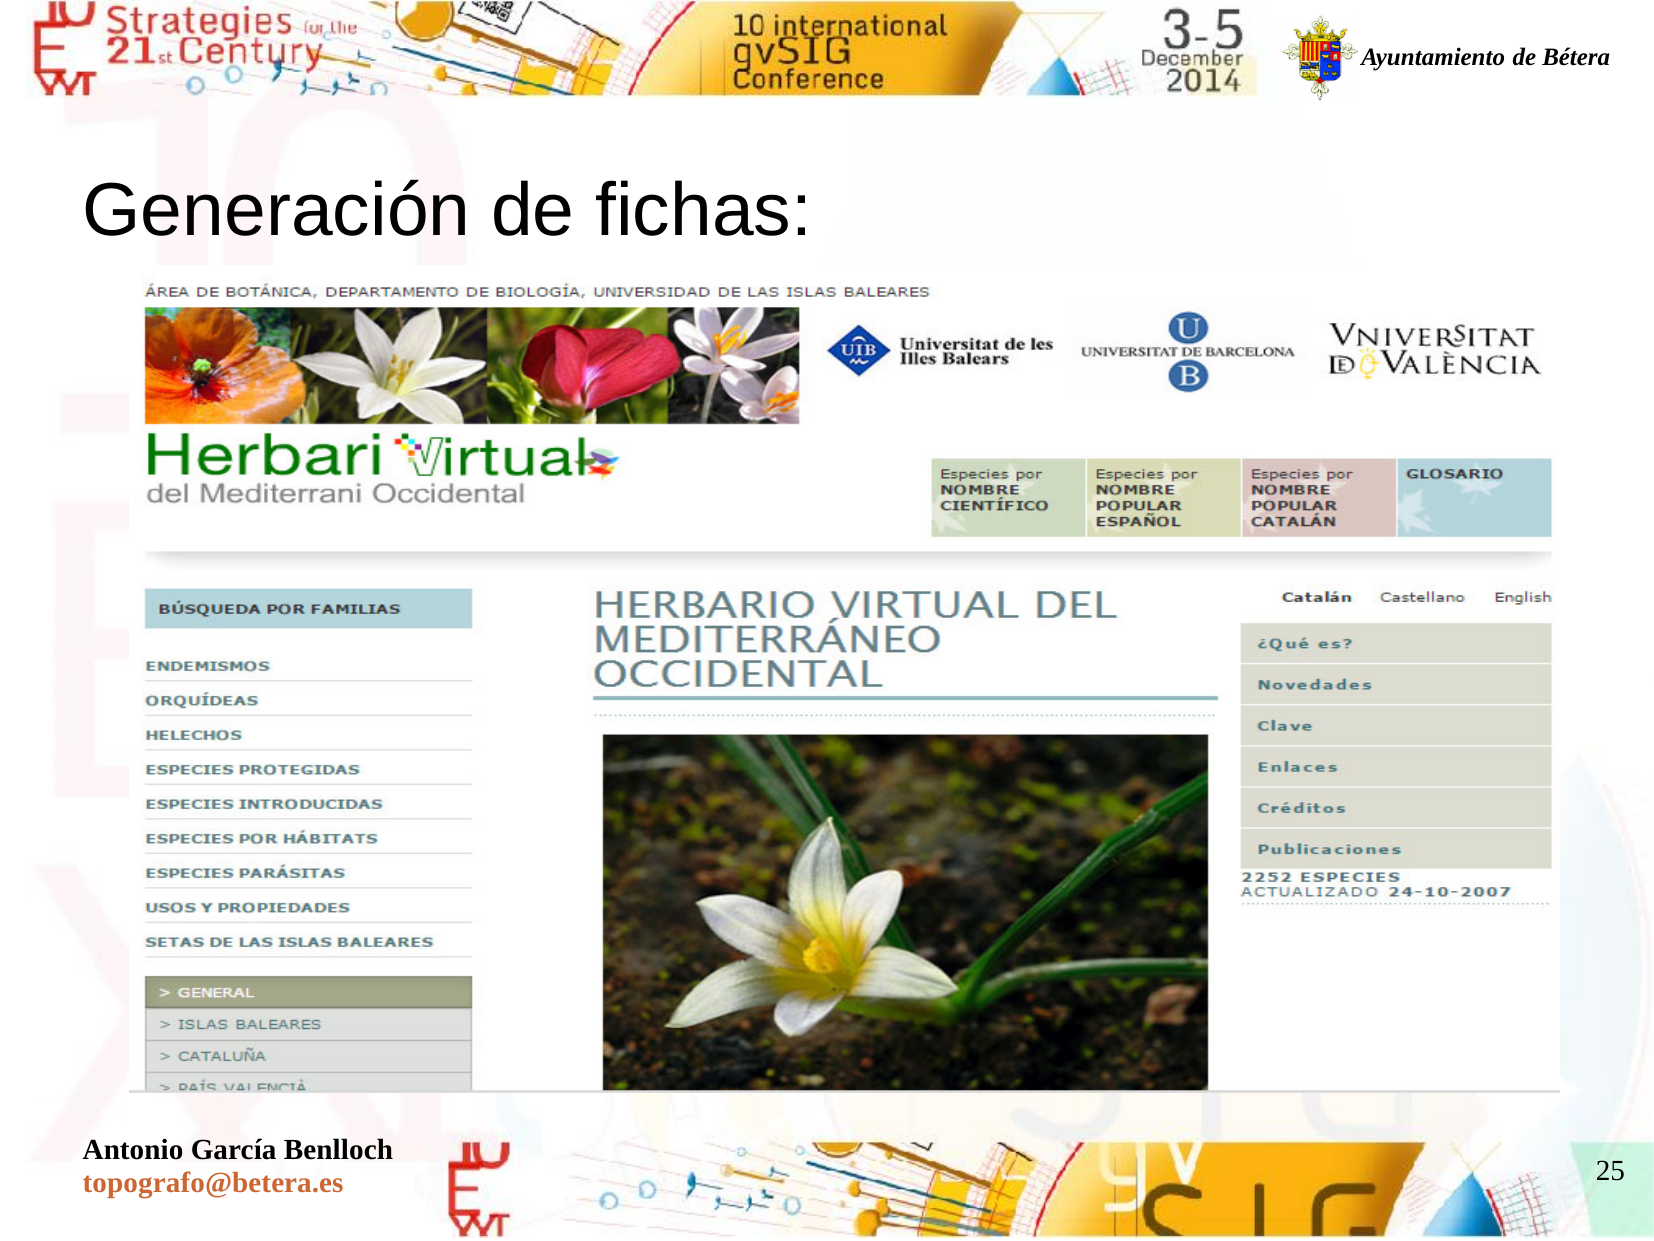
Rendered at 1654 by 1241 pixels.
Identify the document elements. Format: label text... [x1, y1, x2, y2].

title Captura de datos: [214, 142, 1439, 265]
picture [2, 0, 1654, 1238]
list Los datos provienen de diversas fuentes: Papel Croquis de campo [225, 153, 1428, 265]
